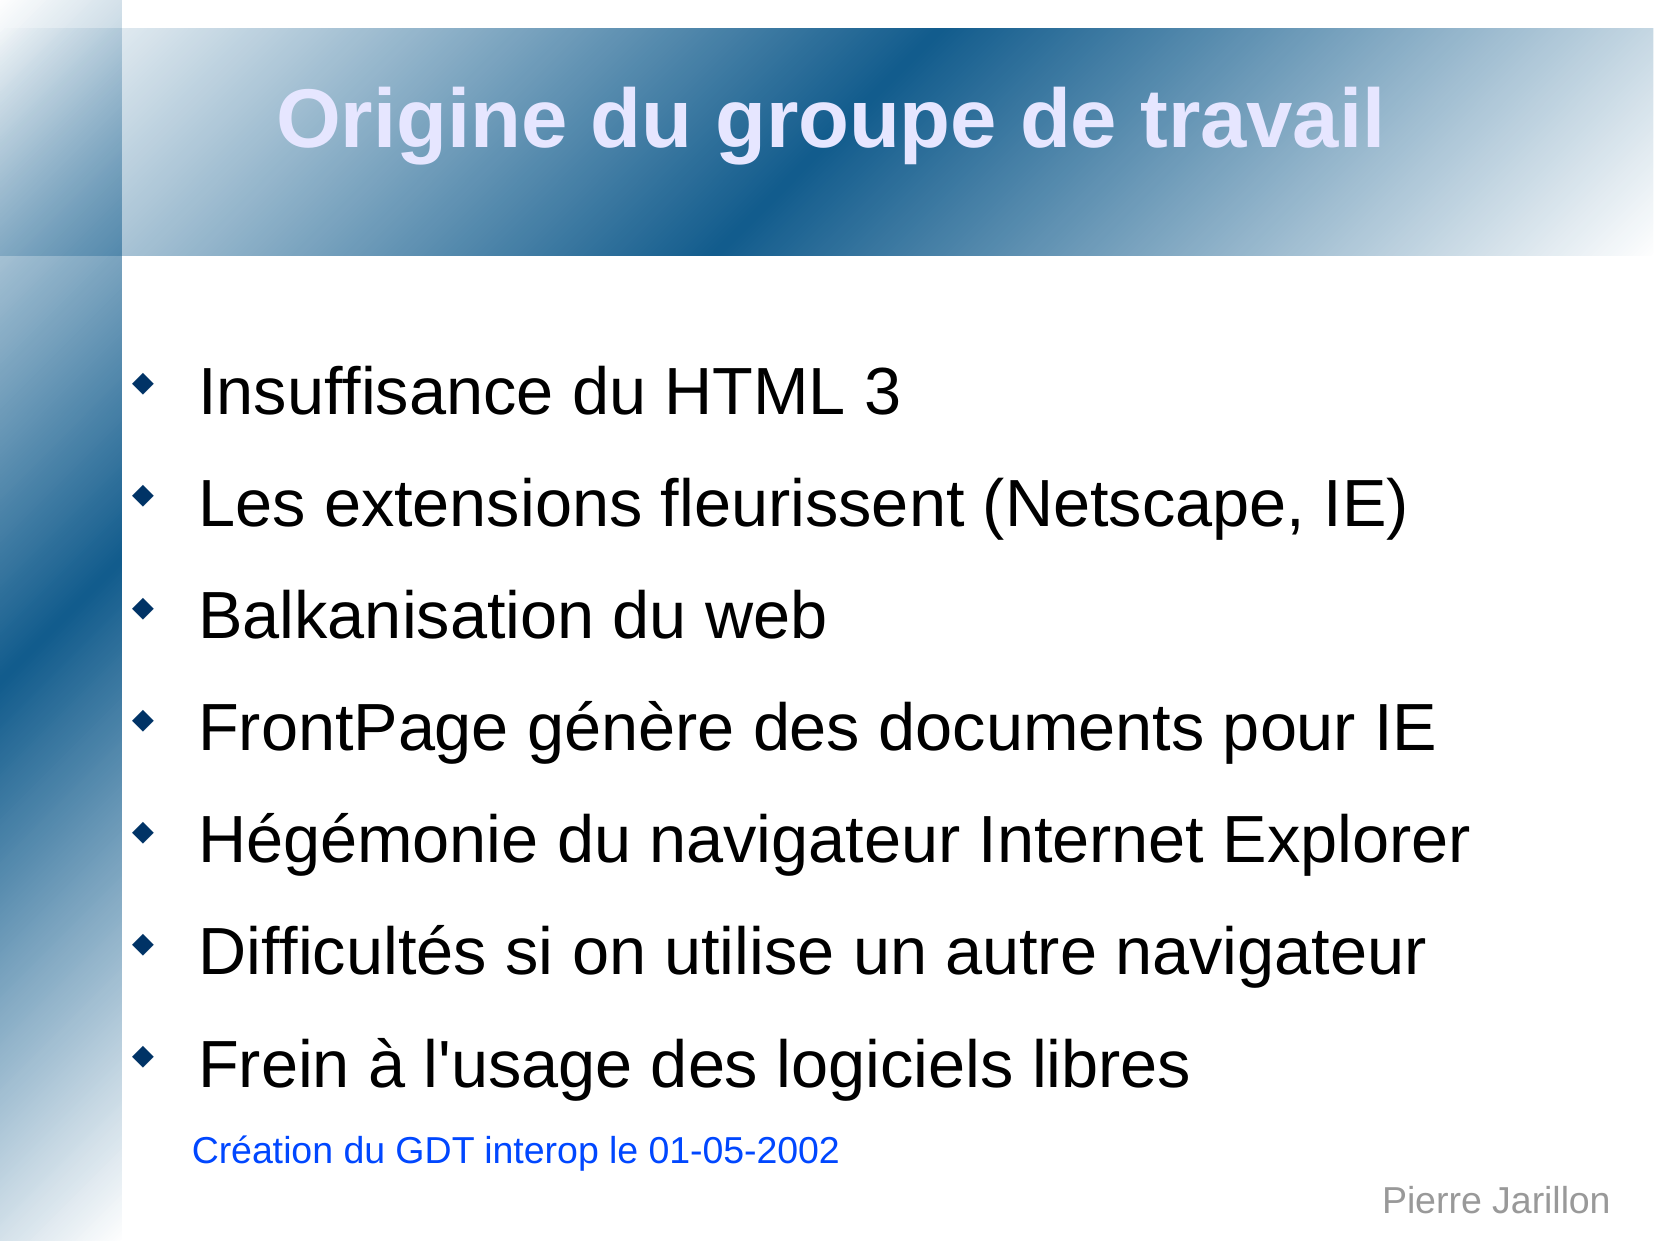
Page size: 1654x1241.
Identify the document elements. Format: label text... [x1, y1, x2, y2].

list Insuffisance du HTML 3 Les extensions fleurissent (Netscape, IE) Balkanisation du web FrontPage génère des documents pour IE Hégémonie du navigateur Internet Explorer Difficultés si on utilise un autre navigateur Frein à l'usage des logiciels libres [127, 316, 1603, 1135]
title Origine du groupe de travail [125, 71, 1538, 165]
text_box Création du GDT interop le 01-05-2002 [177, 1122, 1034, 1179]
